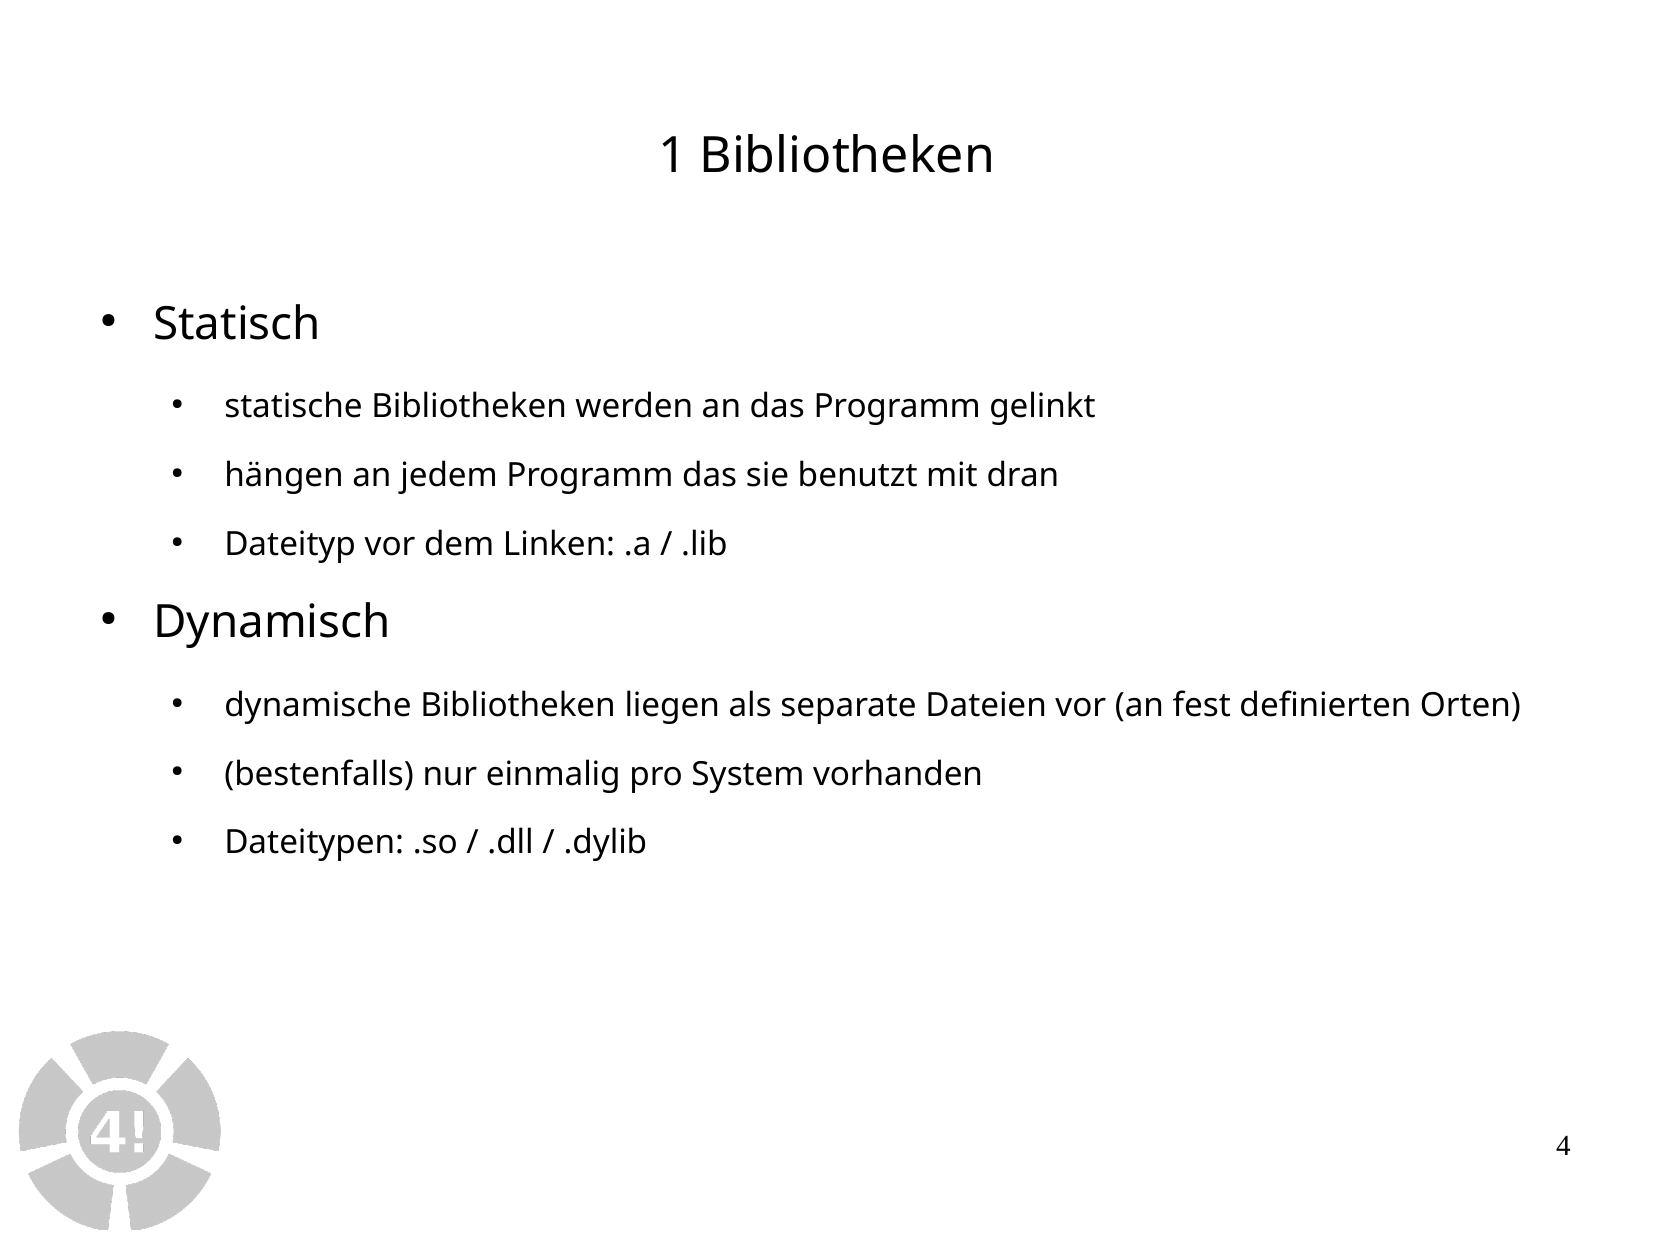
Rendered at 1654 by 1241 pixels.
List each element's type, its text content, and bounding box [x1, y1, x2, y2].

title 1 Bibliotheken [82, 49, 1571, 257]
list Statisch statische Bibliotheken werden an das Programm gelinkt hängen an jedem Programm das sie benutzt mit dran Dateityp vor dem Linken: .a / .lib Dynamisch dynamische Bibliotheken liegen als separate Dateien vor (an fest definierten Orten) (bestenfalls) nur einmalig pro System vorhanden Dateitypen: .so / .dll / .dylib [82, 290, 1571, 1109]
picture [11, 1031, 226, 1230]
